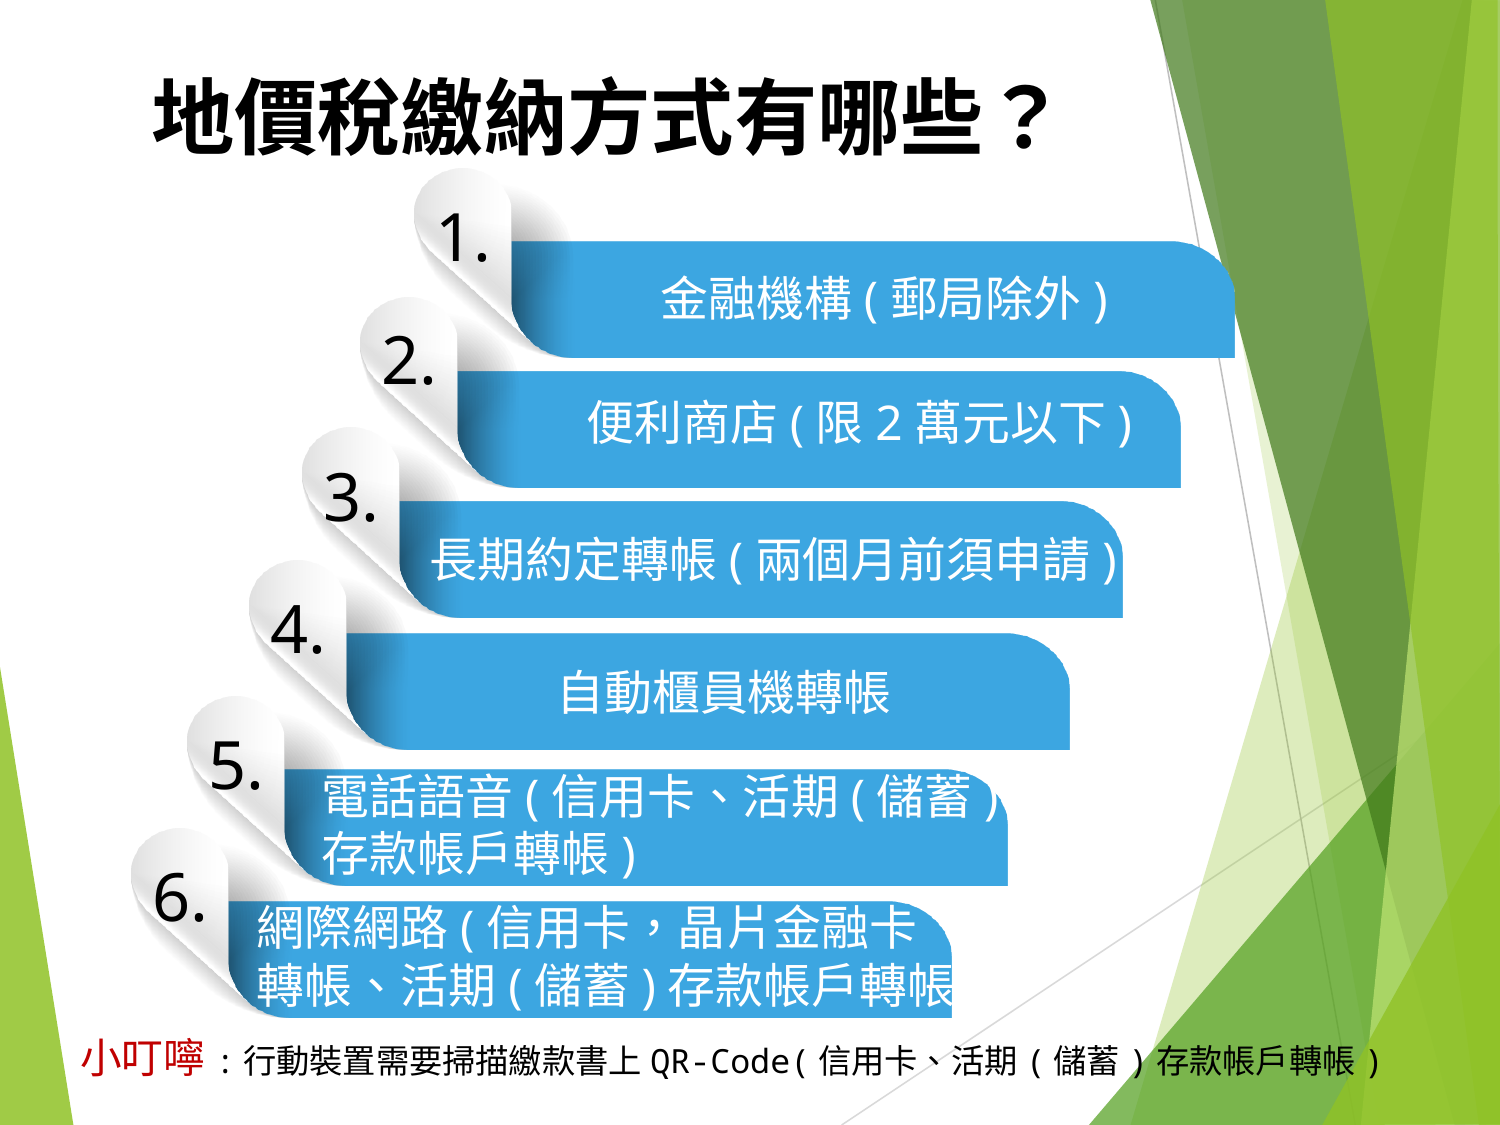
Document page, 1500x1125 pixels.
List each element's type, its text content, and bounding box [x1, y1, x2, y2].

text_box 2. [366, 310, 464, 407]
text_box 電話語音(信用卡、活期(儲蓄) 存款帳戶轉帳) [306, 758, 991, 891]
picture [131, 168, 1235, 1018]
text_box 地價稅繳納方式有哪些？ [136, 57, 1093, 174]
text_box 6. [137, 847, 235, 943]
text_box 1. [420, 187, 506, 263]
text_box 便利商店(限2萬元以下) [571, 384, 1110, 428]
text_box 3. [308, 446, 406, 543]
text_box 5. [193, 715, 291, 812]
text_box 網際網路(信用卡，晶片金融卡 轉帳、活期(儲蓄)存款帳戶轉帳) [241, 890, 974, 1022]
text_box 自動櫃員機轉帳 [541, 655, 911, 696]
text_box 小叮嚀:行動裝置需要掃描繳款書上QR-Code(信用卡、活期(儲蓄)存款帳戶轉帳) [65, 1024, 1299, 1091]
text_box 金融機構(郵局除外) [645, 261, 1112, 297]
text_box 4. [255, 579, 353, 676]
text_box 長期約定轉帳(兩個月前須申請) [414, 521, 1123, 596]
